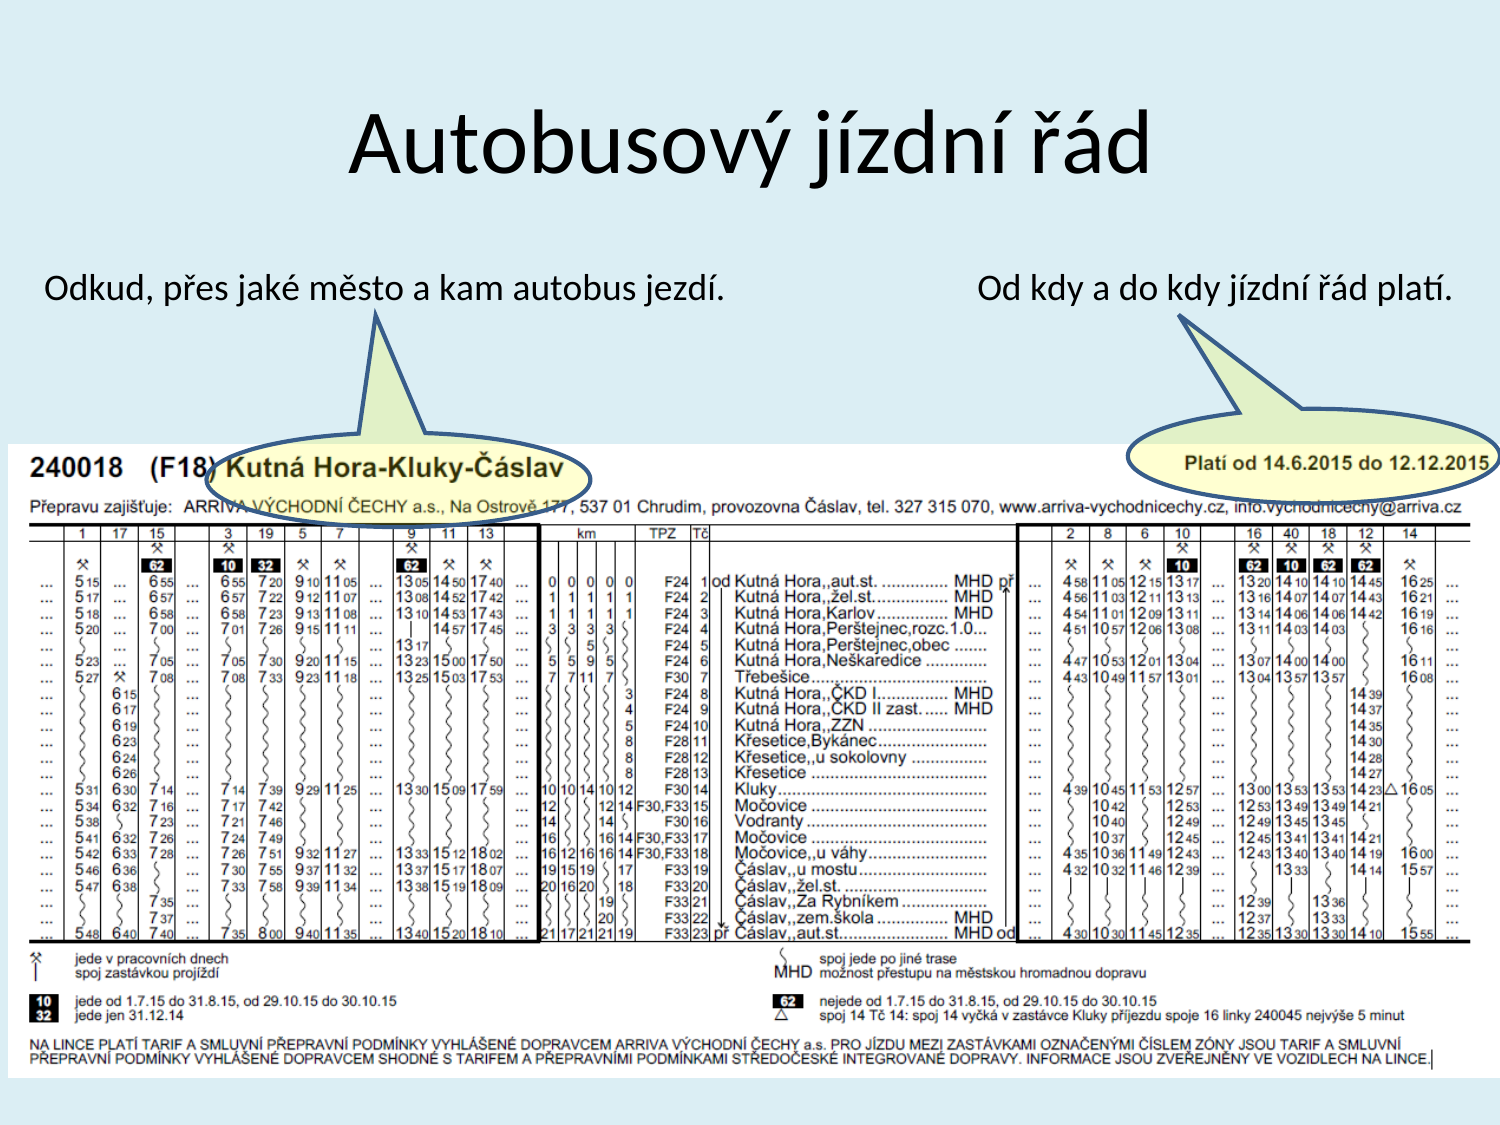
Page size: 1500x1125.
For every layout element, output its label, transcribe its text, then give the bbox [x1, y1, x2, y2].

title Autobusový jízdní řád [76, 42, 1427, 231]
text_box Odkud, přes jaké město a kam autobus jezdí. [29, 255, 762, 316]
text_box [206, 316, 591, 528]
text_box [1127, 316, 1500, 504]
text_box Od kdy a do kdy jízdní řád platí. [962, 255, 1471, 316]
picture [8, 444, 1500, 1078]
